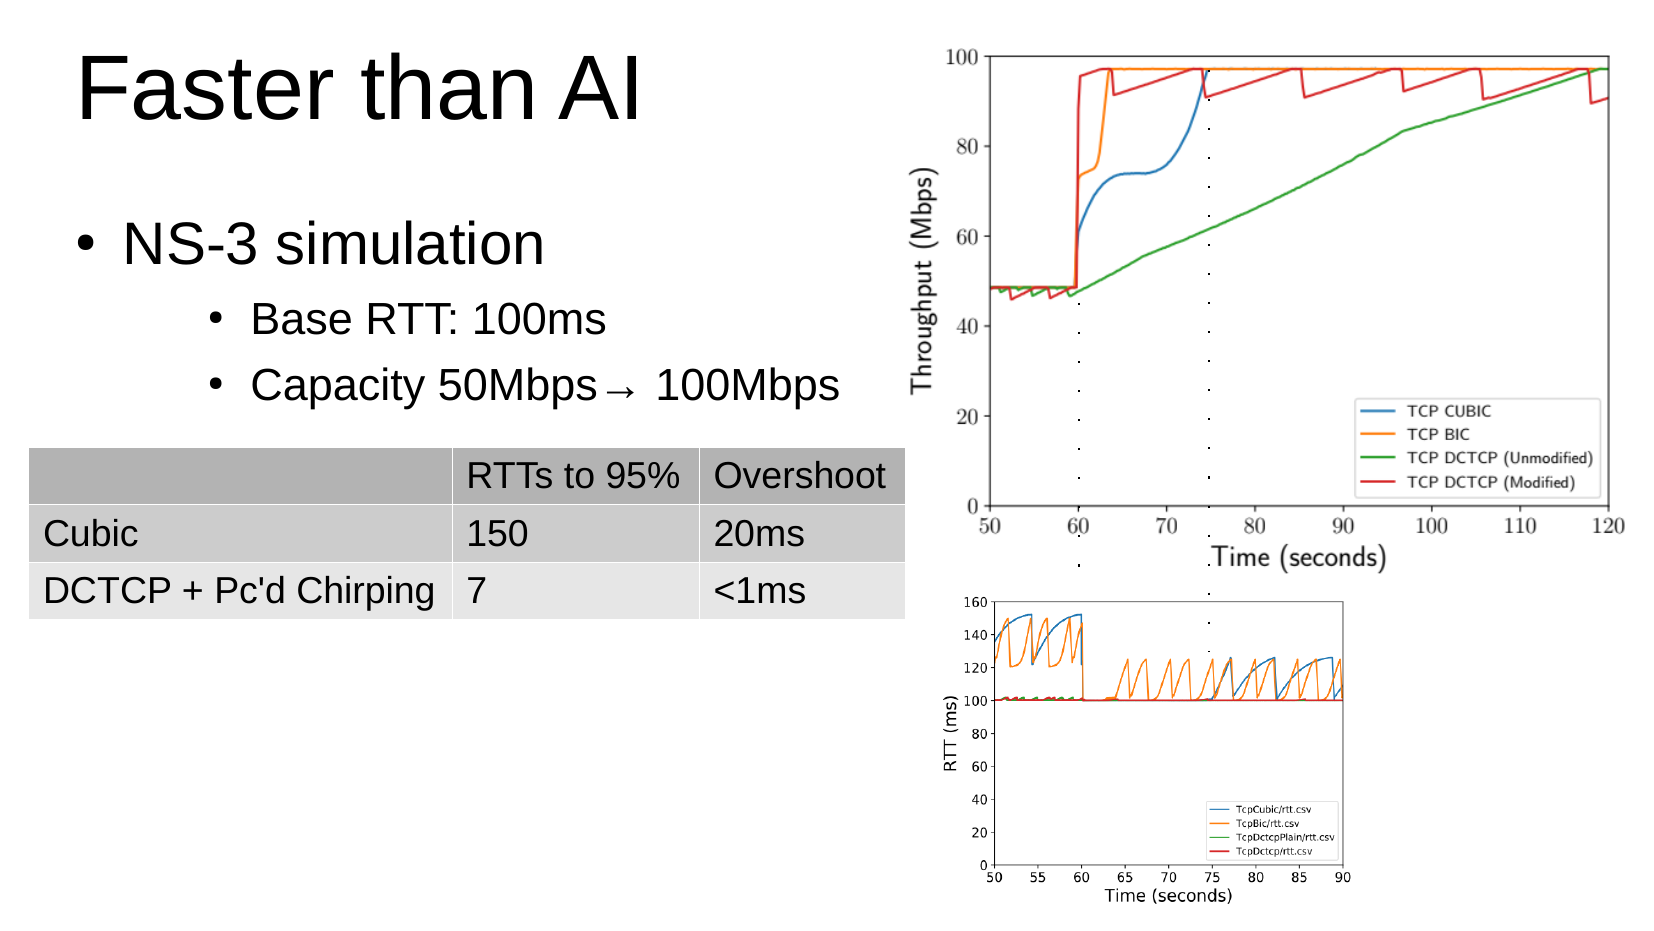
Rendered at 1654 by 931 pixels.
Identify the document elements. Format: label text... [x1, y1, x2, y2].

table_cell DCTCP + Pc'd Chirping [29, 563, 452, 619]
table_cell 7 [453, 563, 699, 619]
table_header RTTs to 95% [453, 448, 699, 504]
picture [892, 30, 1643, 915]
table_header [29, 448, 452, 504]
table_cell <1ms [700, 563, 905, 619]
list NS-3 simulation Base RTT: 100ms Capacity 50Mbps→ 100Mbps [59, 210, 892, 411]
table_cell 20ms [700, 505, 905, 562]
table_header Overshoot [700, 448, 905, 504]
title Faster than AI [75, 9, 1564, 166]
table_cell 150 [453, 505, 699, 562]
table_cell Cubic [29, 505, 452, 562]
